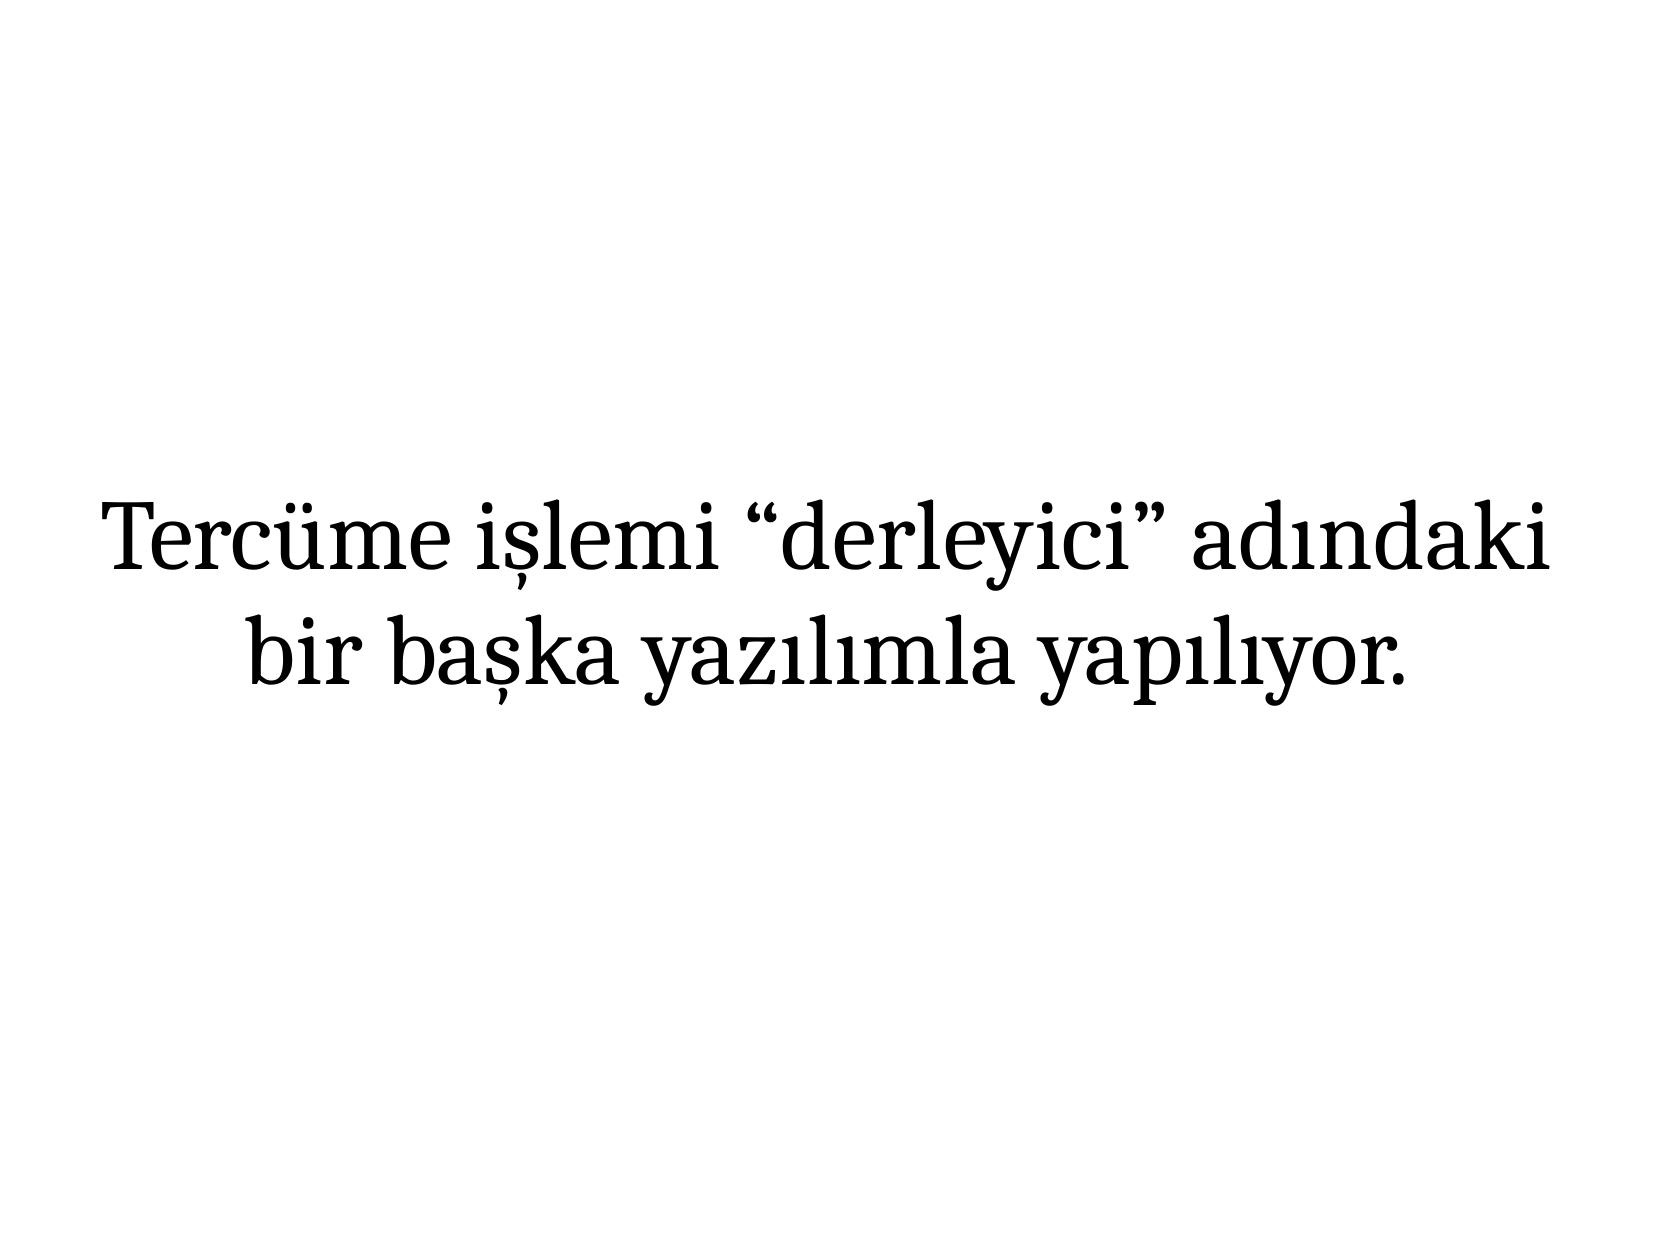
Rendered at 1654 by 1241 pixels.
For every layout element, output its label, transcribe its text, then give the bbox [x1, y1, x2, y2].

title Tercüme işlemi “derleyici” adındaki bir başka yazılımla yapılıyor. [82, 281, 1571, 908]
